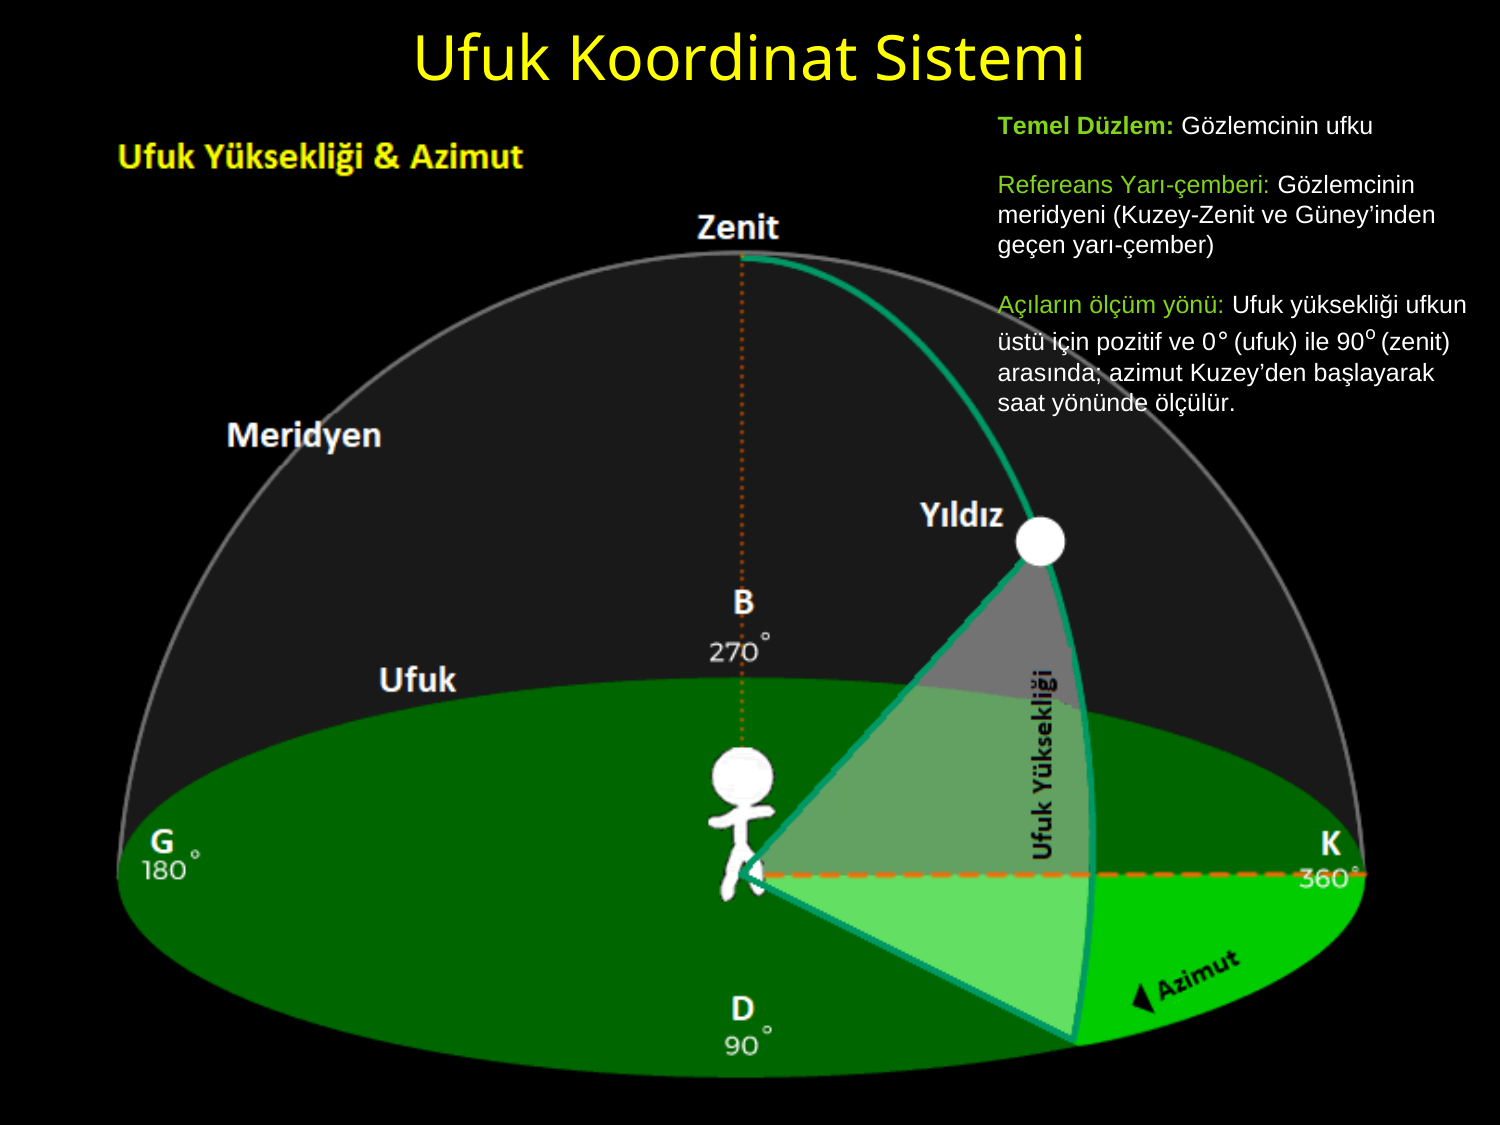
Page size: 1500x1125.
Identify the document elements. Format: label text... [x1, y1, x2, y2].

text_box Temel Düzlem: Gözlemcinin ufku Refereans Yarı-çemberi: Gözlemcinin meridyeni (Kuzey-Zenit ve Güney’inden geçen yarı-çember) Açıların ölçüm yönü: Ufuk yüksekliği ufkun üstü için pozitif ve 0° (ufuk) ile 90o (zenit) arasında; azimut Kuzey’den başlayarak saat yönünde ölçülür. [983, 101, 1486, 425]
picture [82, 104, 1408, 1106]
title Ufuk Koordinat Sistemi [75, 15, 1426, 96]
